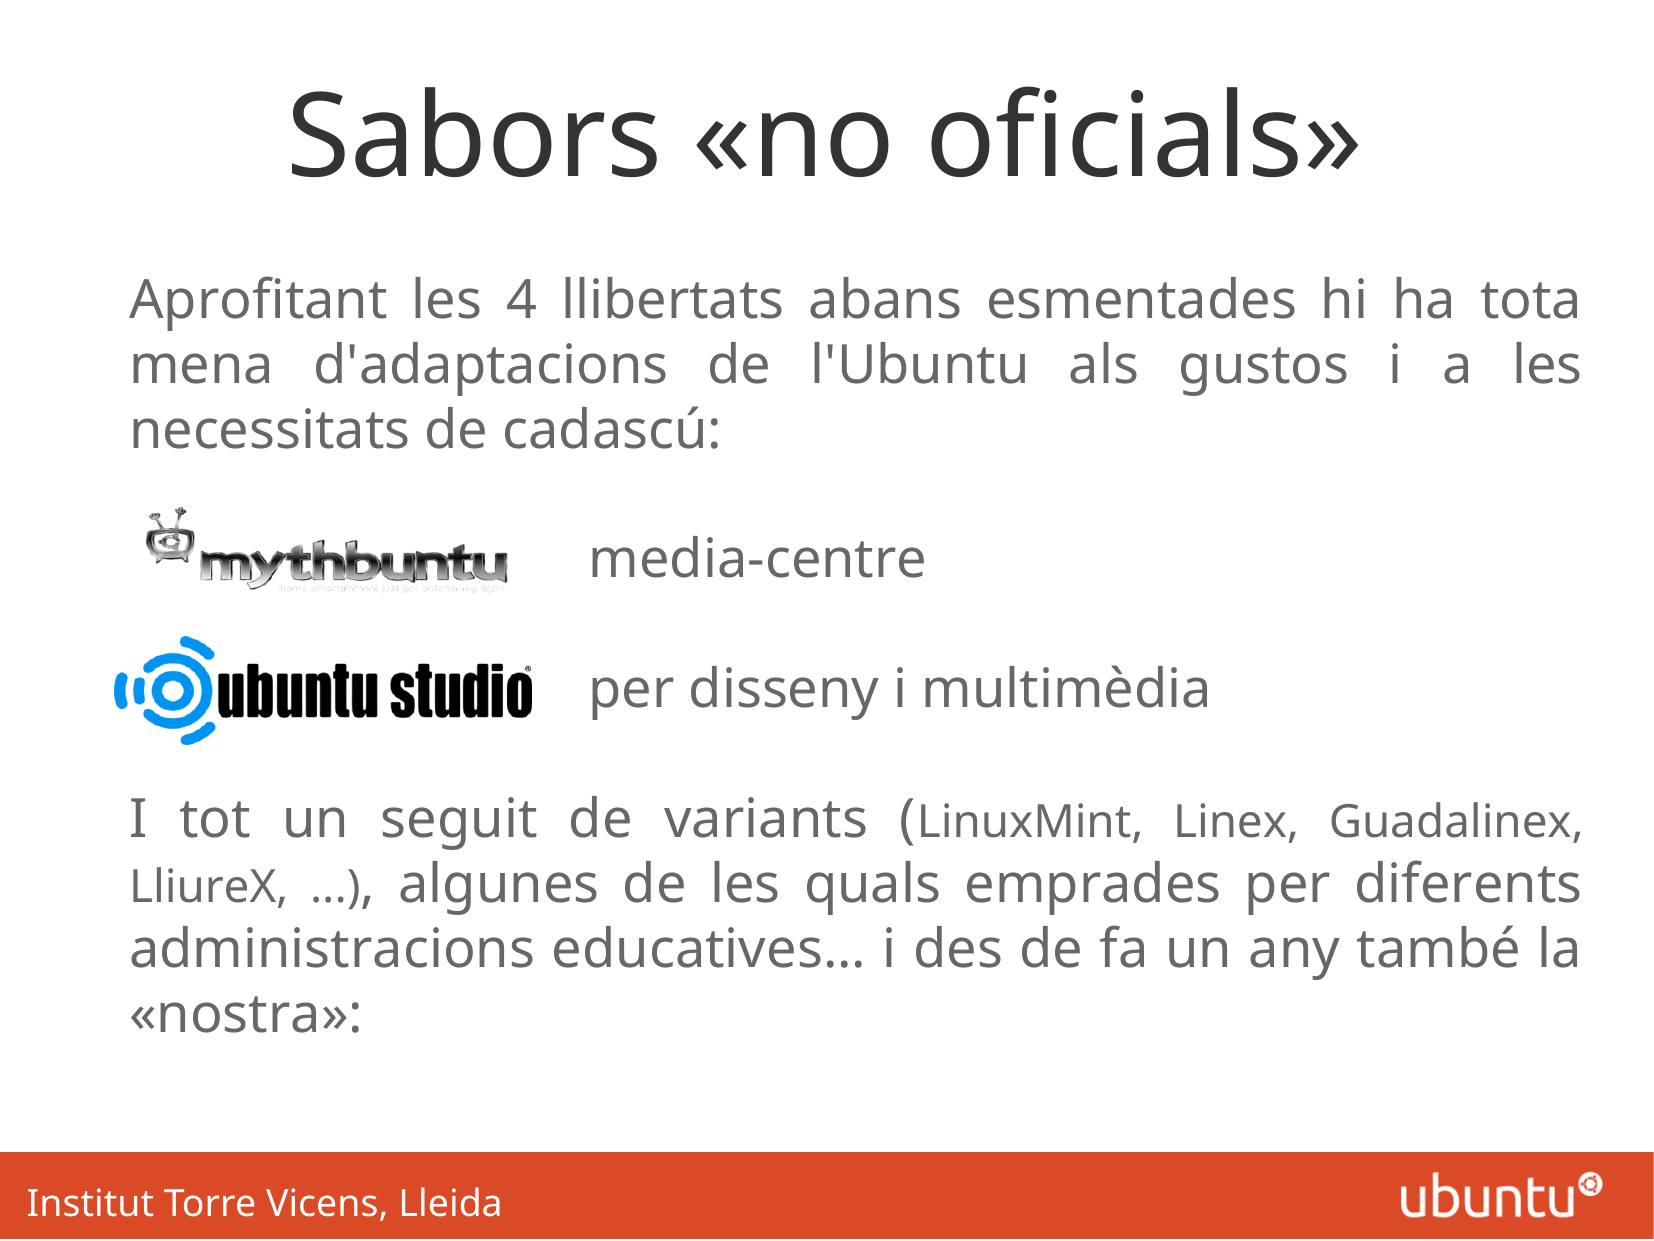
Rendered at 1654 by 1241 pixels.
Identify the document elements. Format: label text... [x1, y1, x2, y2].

title Sabors «no oficials» [55, 5, 1595, 272]
picture [114, 636, 532, 745]
picture [0, 1152, 1654, 1239]
subtitle Aprofitant les 4 llibertats abans esmentades hi ha tota mena d'adaptacions de l'Ubuntu als gustos i a les necessitats de cadascú: media-centre per disseny i multimèdia I tot un seguit de variants (LinuxMint, Linex, Guadalinex, LliureX, ...), algunes de les quals emprades per diferents administracions educatives... i des de fa un any també la «nostra»: [72, 209, 1585, 1099]
picture [134, 496, 520, 600]
text_box Institut Torre Vicens, Lleida 17/05/2014 [11, 1169, 739, 1227]
